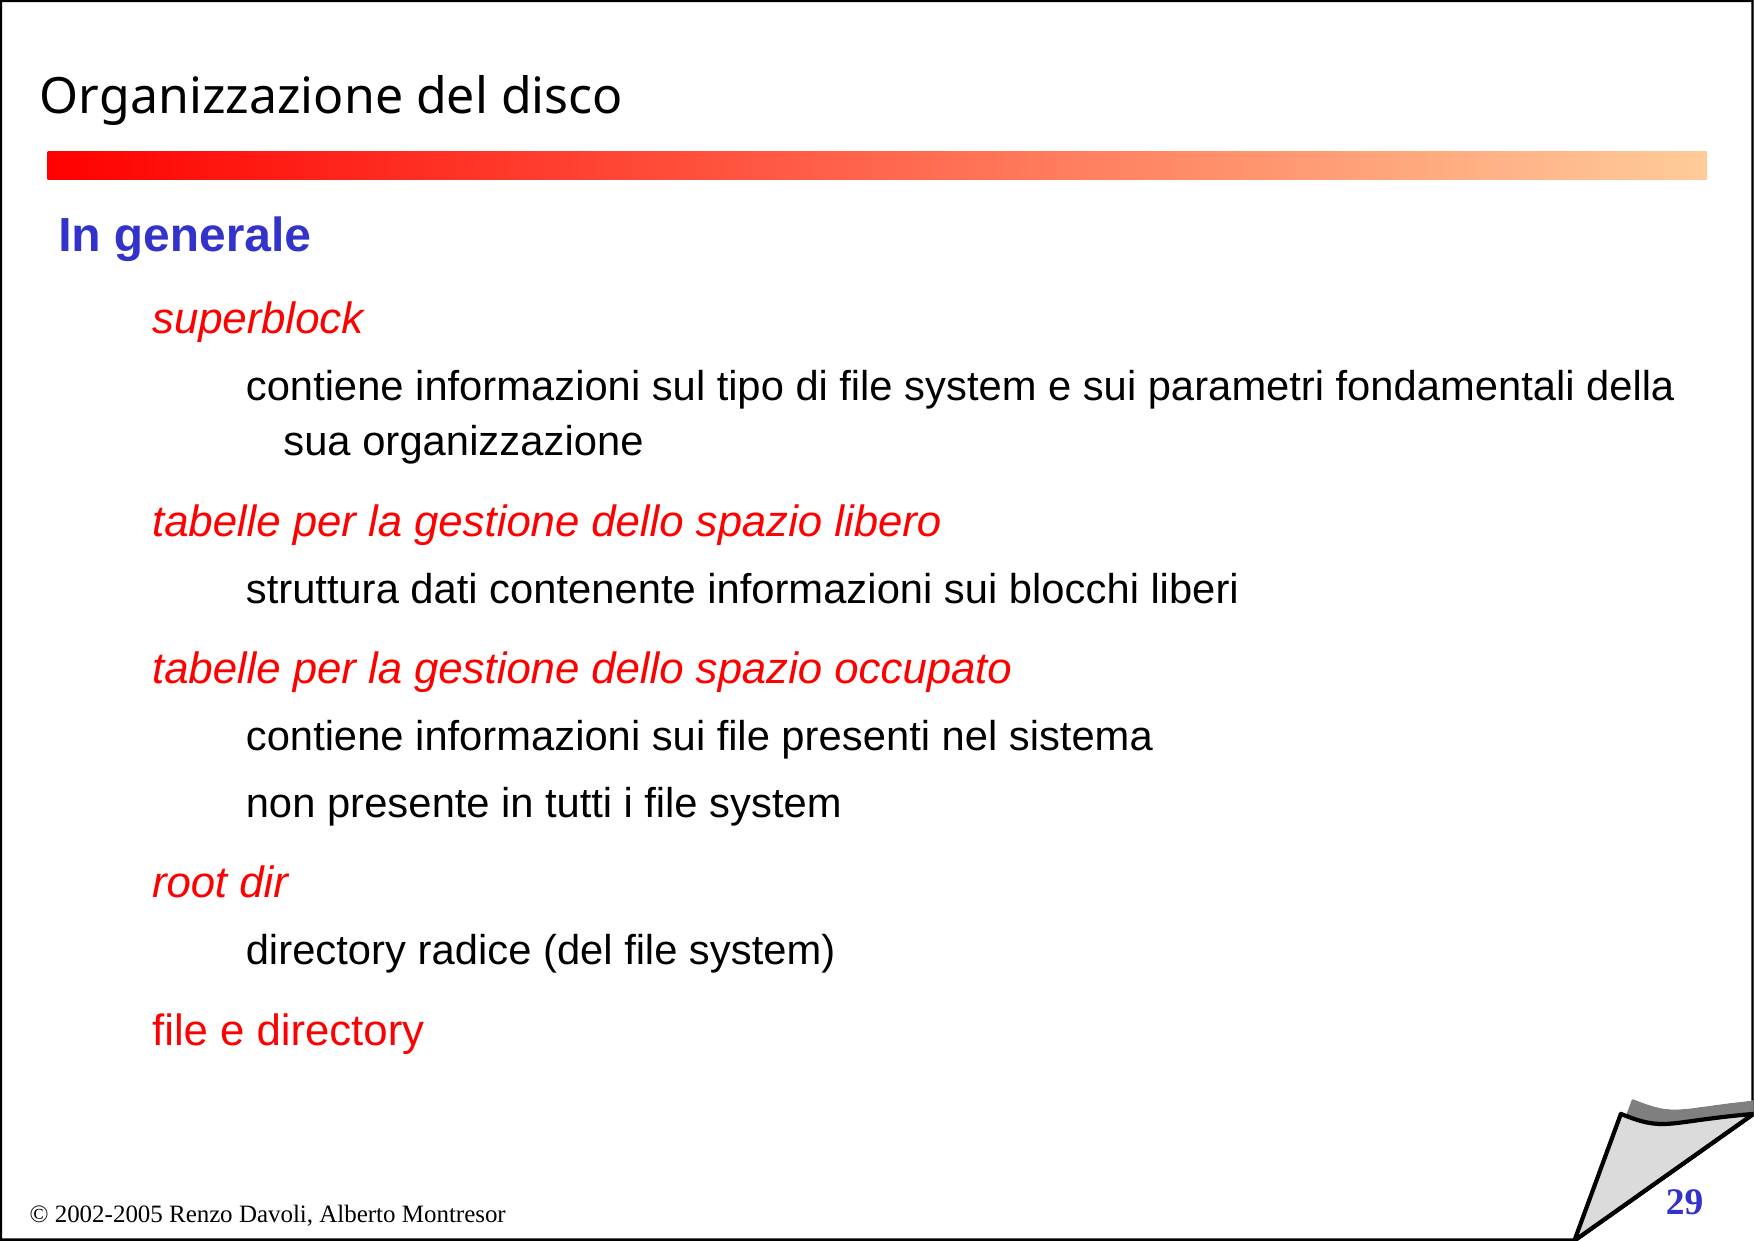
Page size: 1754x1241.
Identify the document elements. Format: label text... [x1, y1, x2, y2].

list In generale superblock contiene informazioni sul tipo di file system e sui parametri fondamentali della sua organizzazione tabelle per la gestione dello spazio libero struttura dati contenente informazioni sui blocchi liberi tabelle per la gestione dello spazio occupato contiene informazioni sui file presenti nel sistema non presente in tutti i file system root dir directory radice (del file system) file e directory [58, 206, 1695, 1143]
text_box 6-11 [1074, 152, 1078, 179]
text_box Start [1469, 152, 1474, 179]
title Organizzazione del disco [40, 49, 1713, 144]
